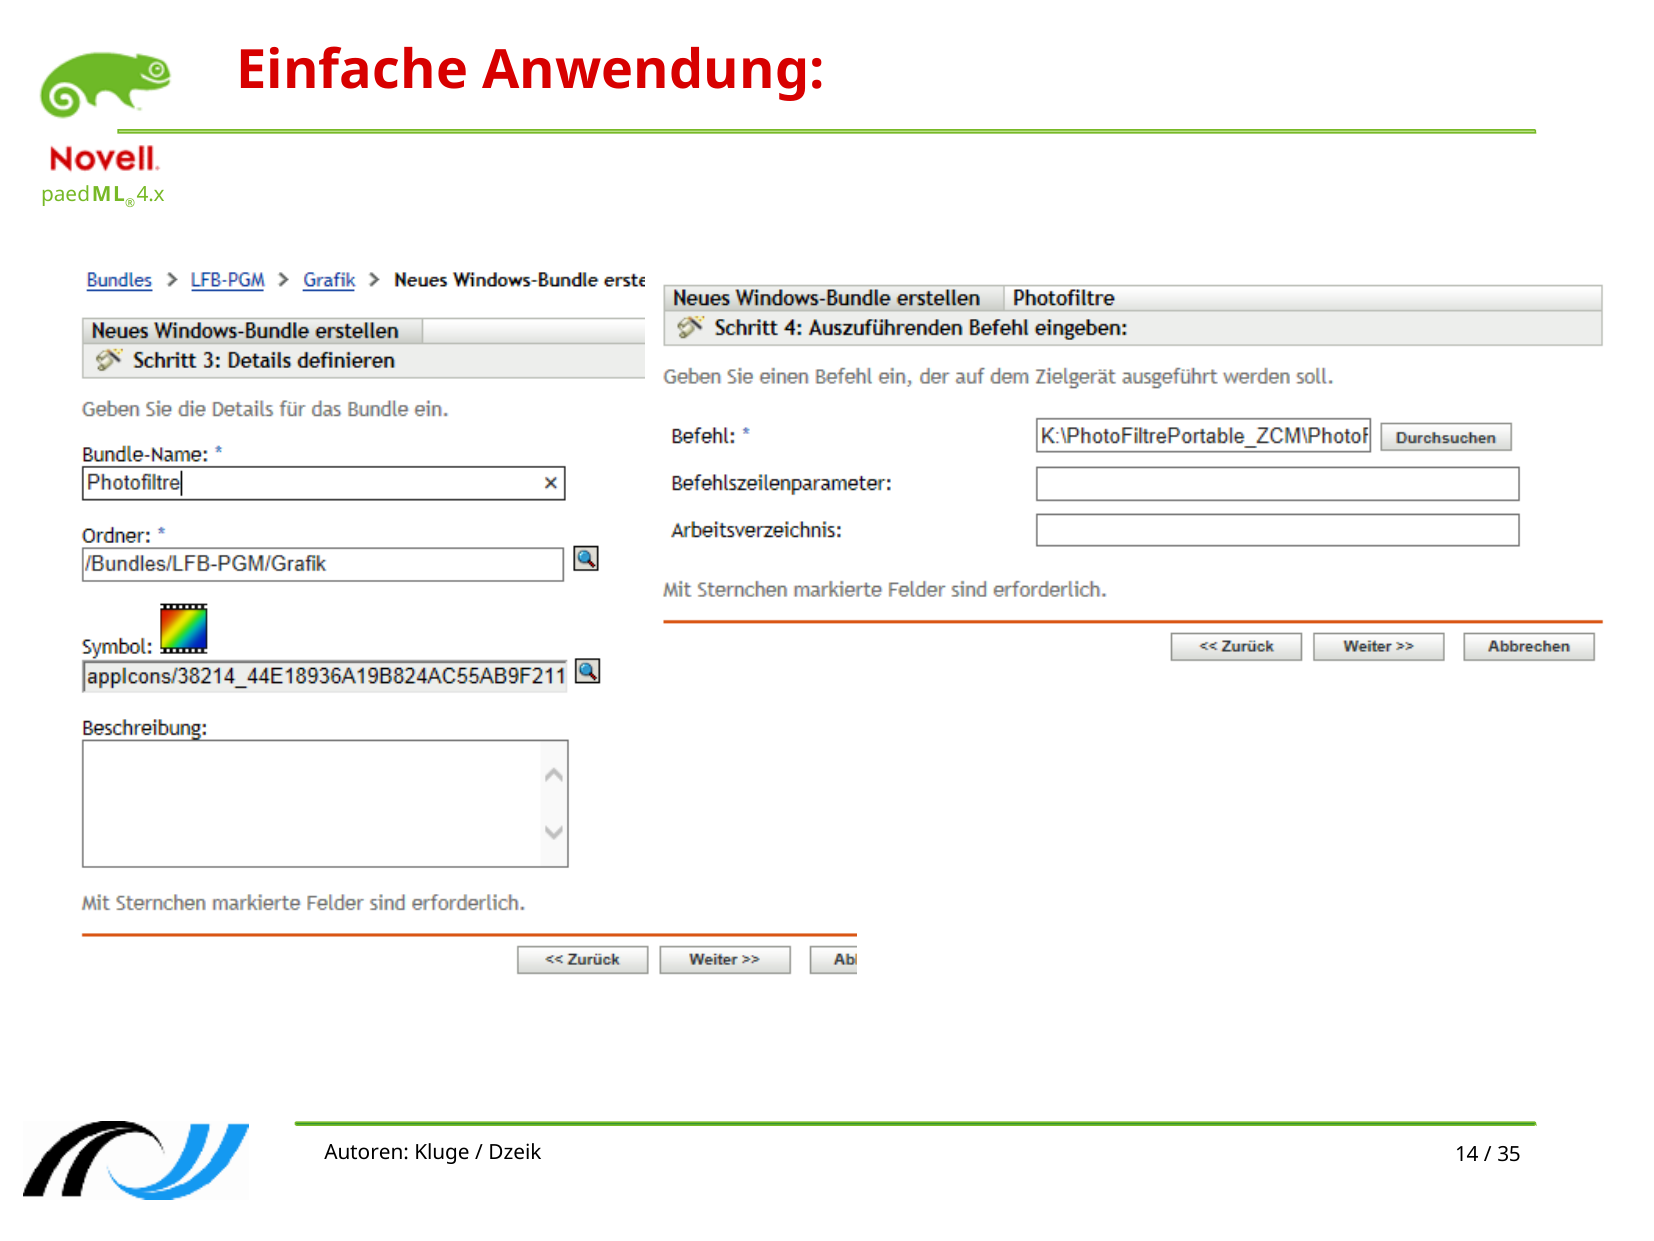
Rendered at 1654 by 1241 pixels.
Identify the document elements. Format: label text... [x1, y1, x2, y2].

picture [62, 257, 1625, 1004]
picture [23, 1121, 249, 1200]
picture [26, 35, 184, 193]
title Einfache Anwendung: [236, 17, 1536, 119]
